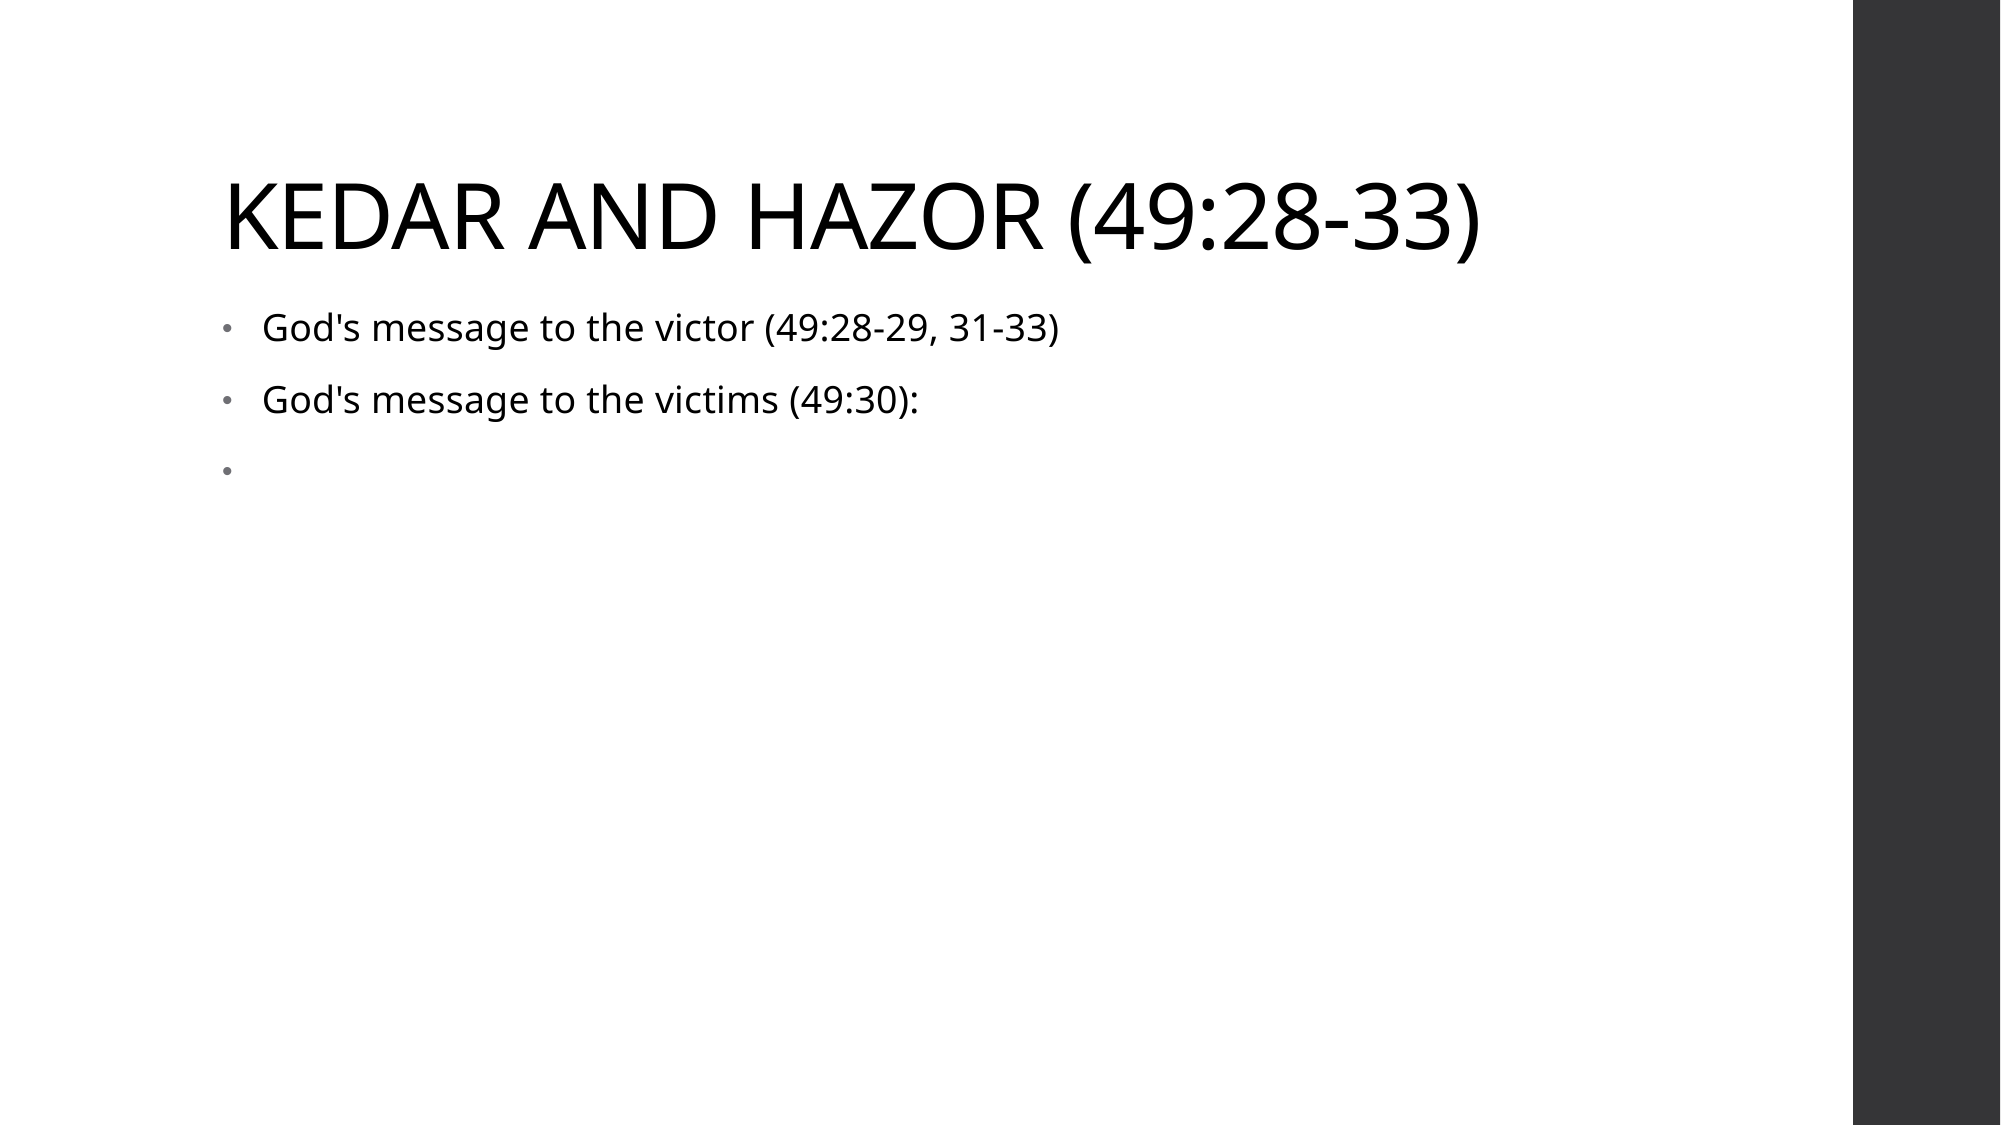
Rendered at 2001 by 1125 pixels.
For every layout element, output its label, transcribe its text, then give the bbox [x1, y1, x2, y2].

title KEDAR AND HAZOR (49:28-33) [206, 60, 1797, 278]
list God's message to the victor (49:28-29, 31-33) God's message to the victims (49:30): [206, 299, 1617, 1014]
